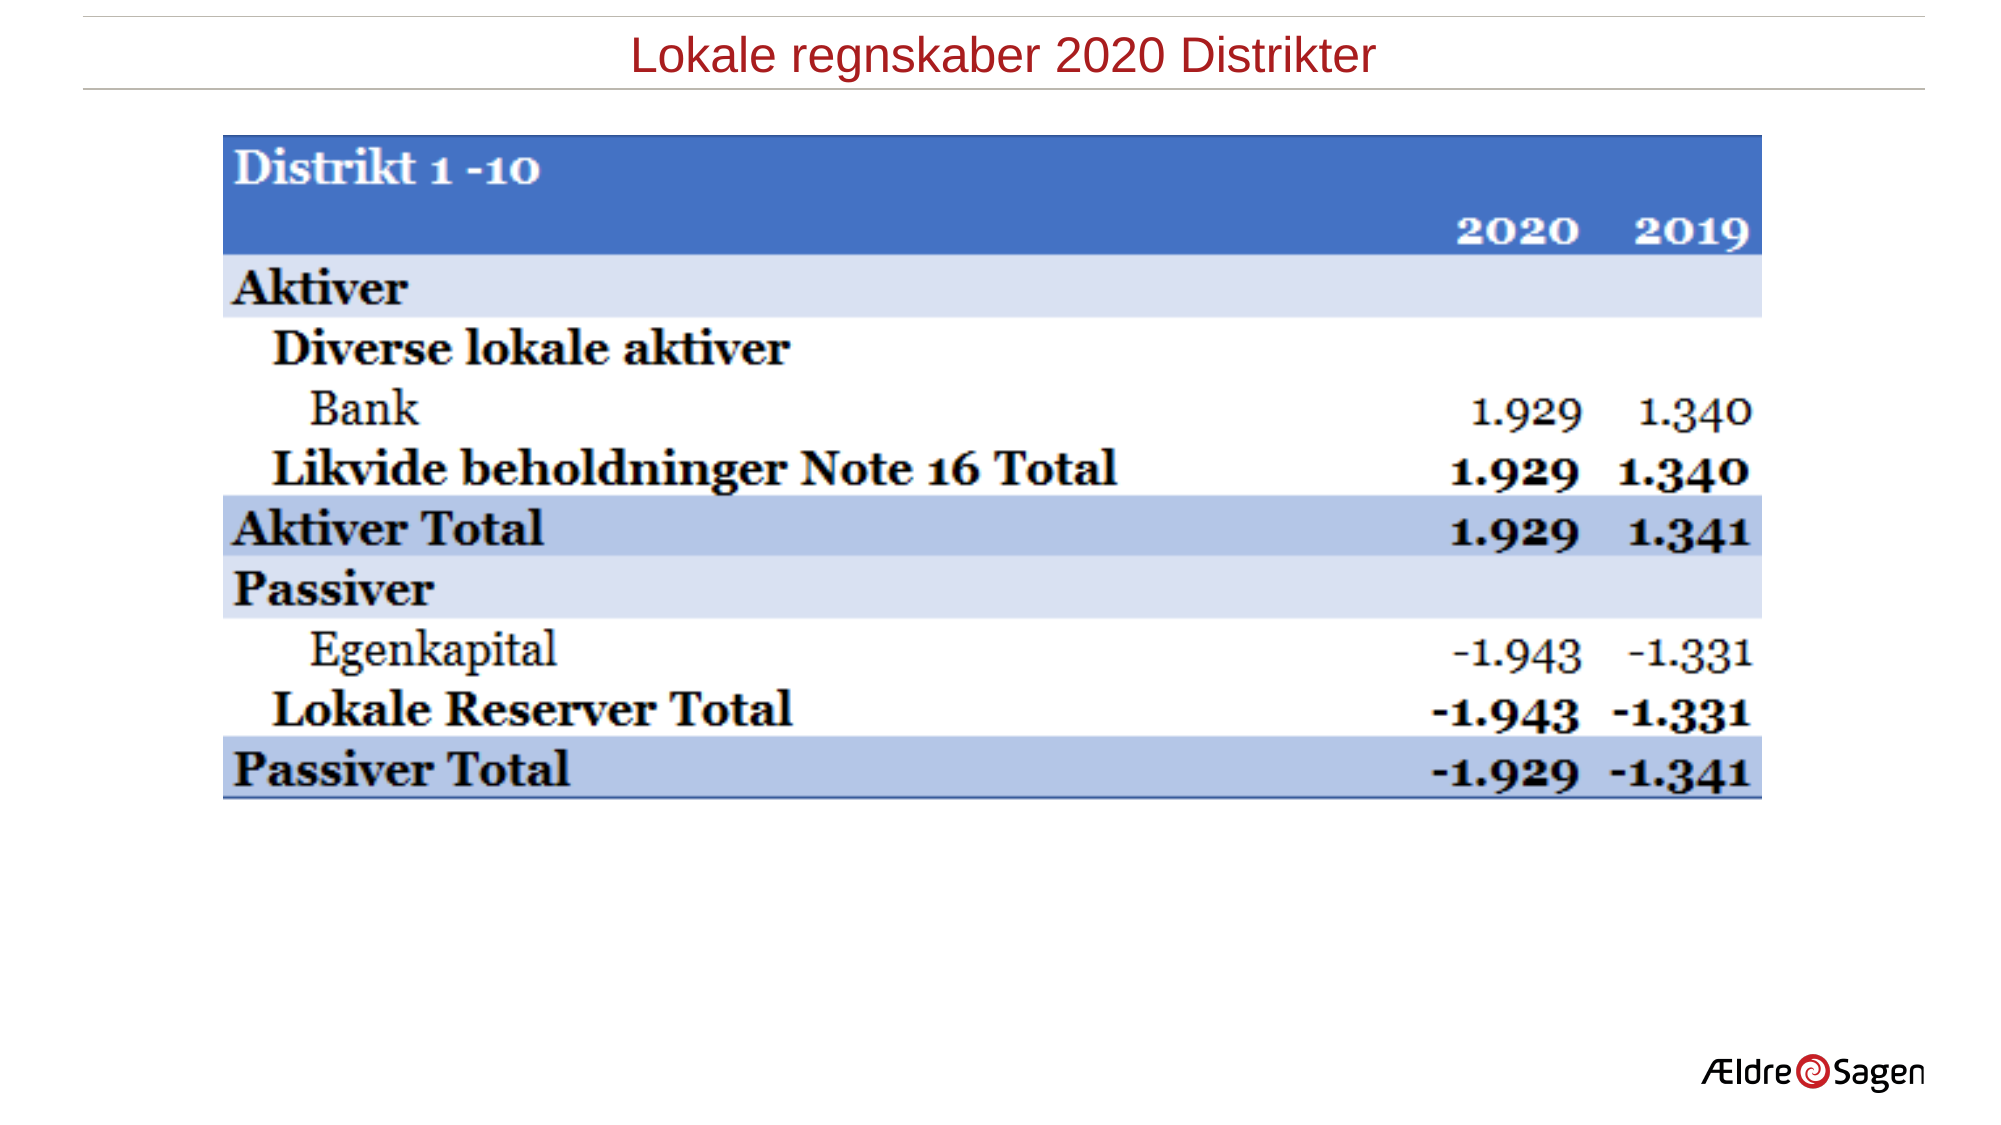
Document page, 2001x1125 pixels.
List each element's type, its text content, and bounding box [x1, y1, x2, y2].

text_box Lokale regnskaber 2020 Distrikter [82, 14, 1925, 92]
picture [223, 135, 1762, 805]
text_box [82, 123, 1925, 1036]
